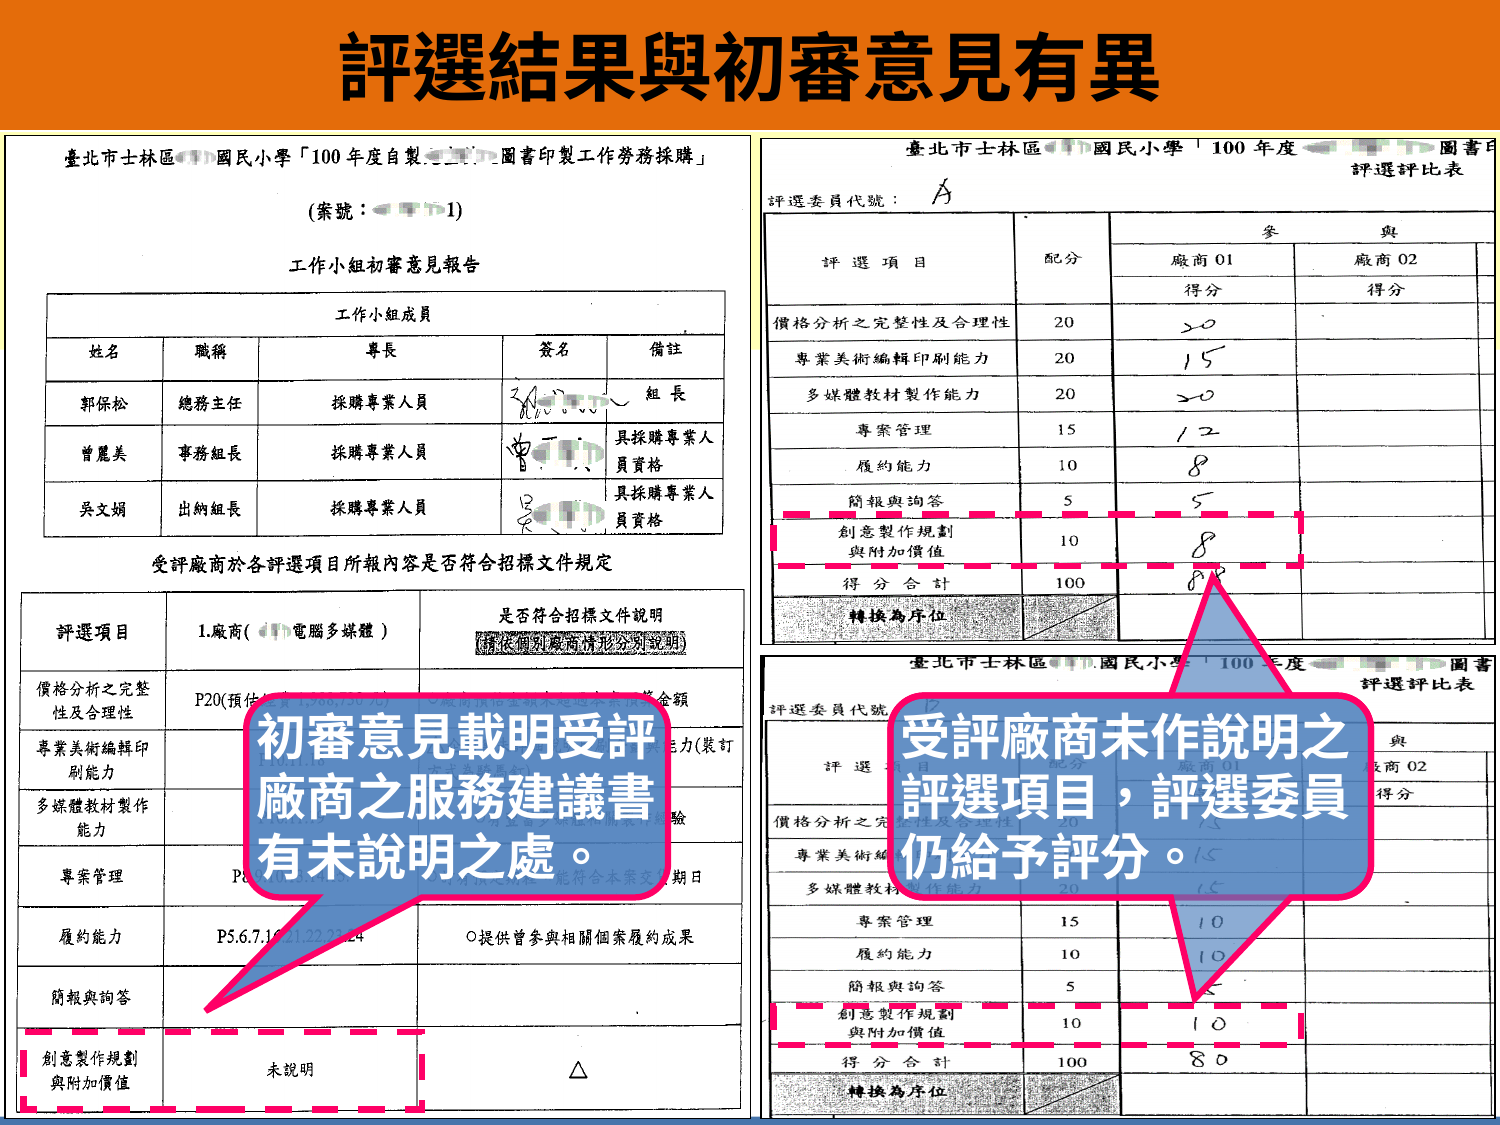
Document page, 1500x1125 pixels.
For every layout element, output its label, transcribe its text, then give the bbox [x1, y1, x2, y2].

text_box [1171, 577, 1291, 695]
picture [761, 656, 1495, 1118]
picture [761, 139, 1495, 644]
text_box 受評廠商未作說明之評選項目，評選委員仍給予評分。 [890, 695, 1372, 999]
text_box 初審意見載明受評廠商之服務建議書有未說明之處。 [205, 695, 669, 1011]
text_box [0, 1116, 1500, 1125]
text_box [0, 132, 1500, 350]
picture [5, 136, 750, 1118]
text_box 評選結果與初審意見有異 [0, 0, 1500, 130]
